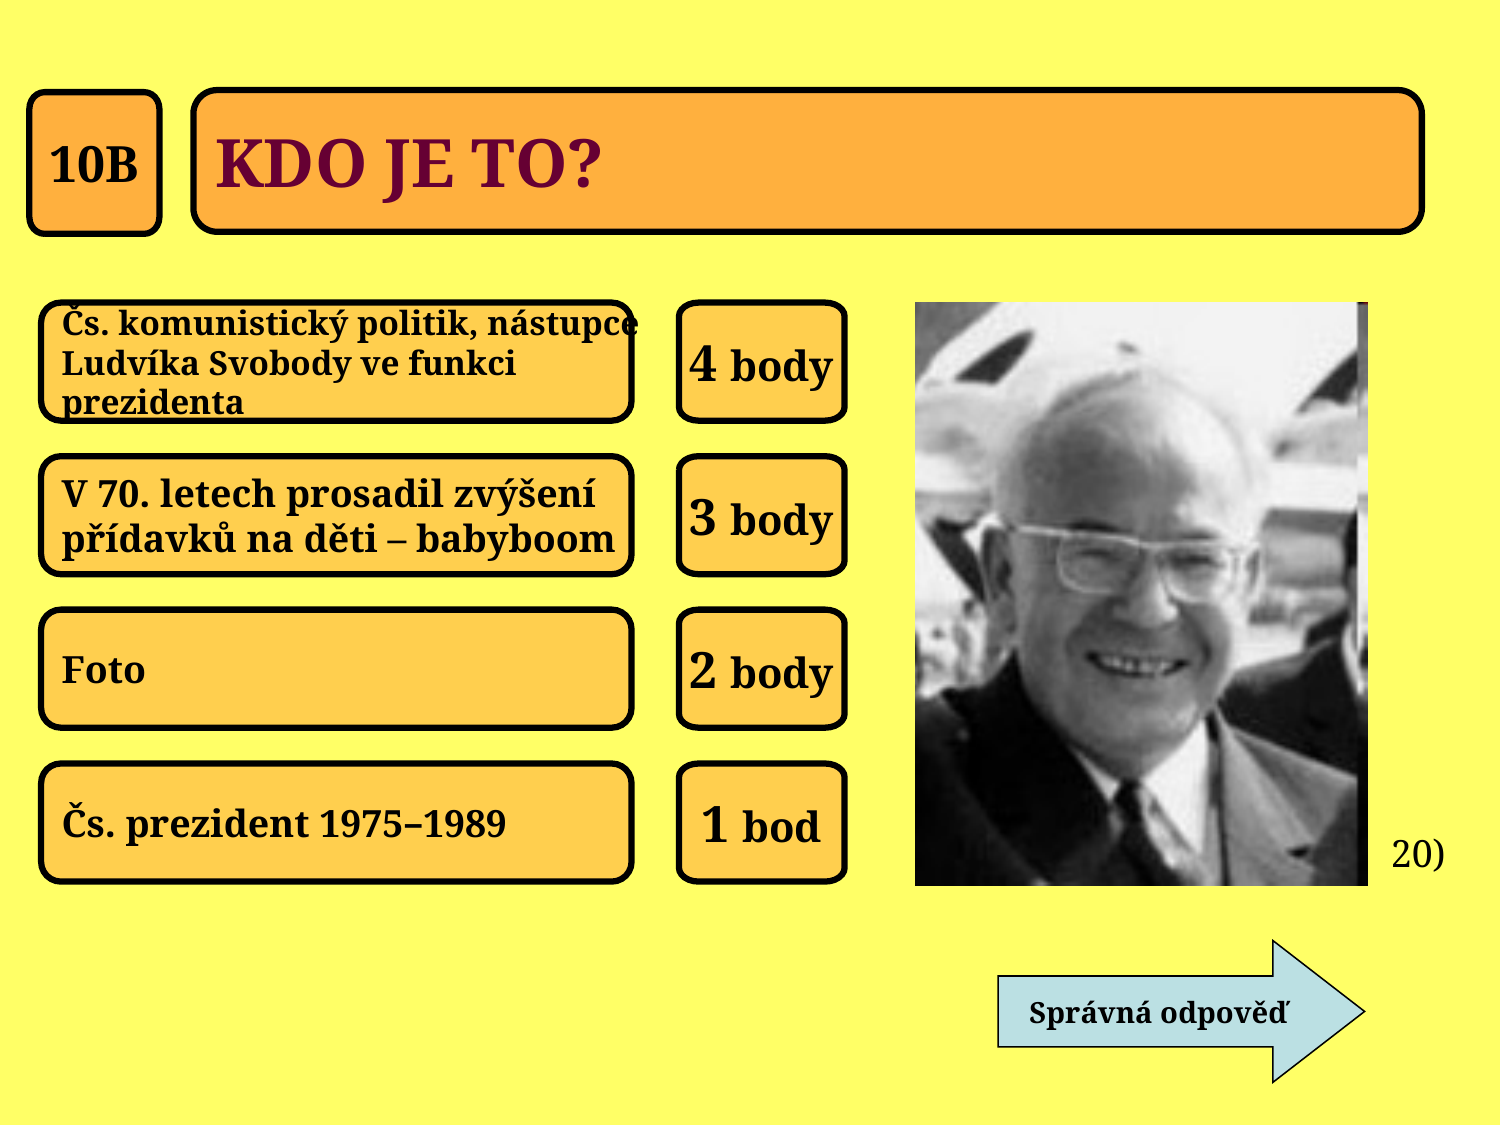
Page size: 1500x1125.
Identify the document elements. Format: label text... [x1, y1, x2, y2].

text_box V 70. letech prosadil zvýšení přídavků na děti – babyboom [41, 456, 632, 575]
text_box 20) [1375, 822, 1500, 883]
text_box 4 body [38, 607, 634, 730]
text_box 4 body [38, 300, 634, 423]
text_box 2 body [678, 609, 845, 728]
text_box Čs. komunistický politik, nástupce Ludvíka Svobody ve funkci prezidenta [41, 302, 632, 421]
text_box Čs. prezident 1975−1989 [41, 763, 632, 882]
text_box 4 body [678, 302, 845, 421]
text_box Foto [41, 609, 632, 728]
text_box 4 body [27, 89, 162, 236]
text_box 3 body [678, 456, 845, 575]
text_box Správná odpověď [998, 940, 1365, 1083]
text_box 4 body [191, 87, 1425, 234]
text_box 1 bod [678, 763, 845, 882]
text_box KDO JE TO? [193, 90, 1422, 232]
text_box 4 body [38, 761, 634, 884]
picture [915, 302, 1368, 886]
text_box 4 body [38, 454, 634, 577]
text_box 10B [29, 92, 160, 234]
